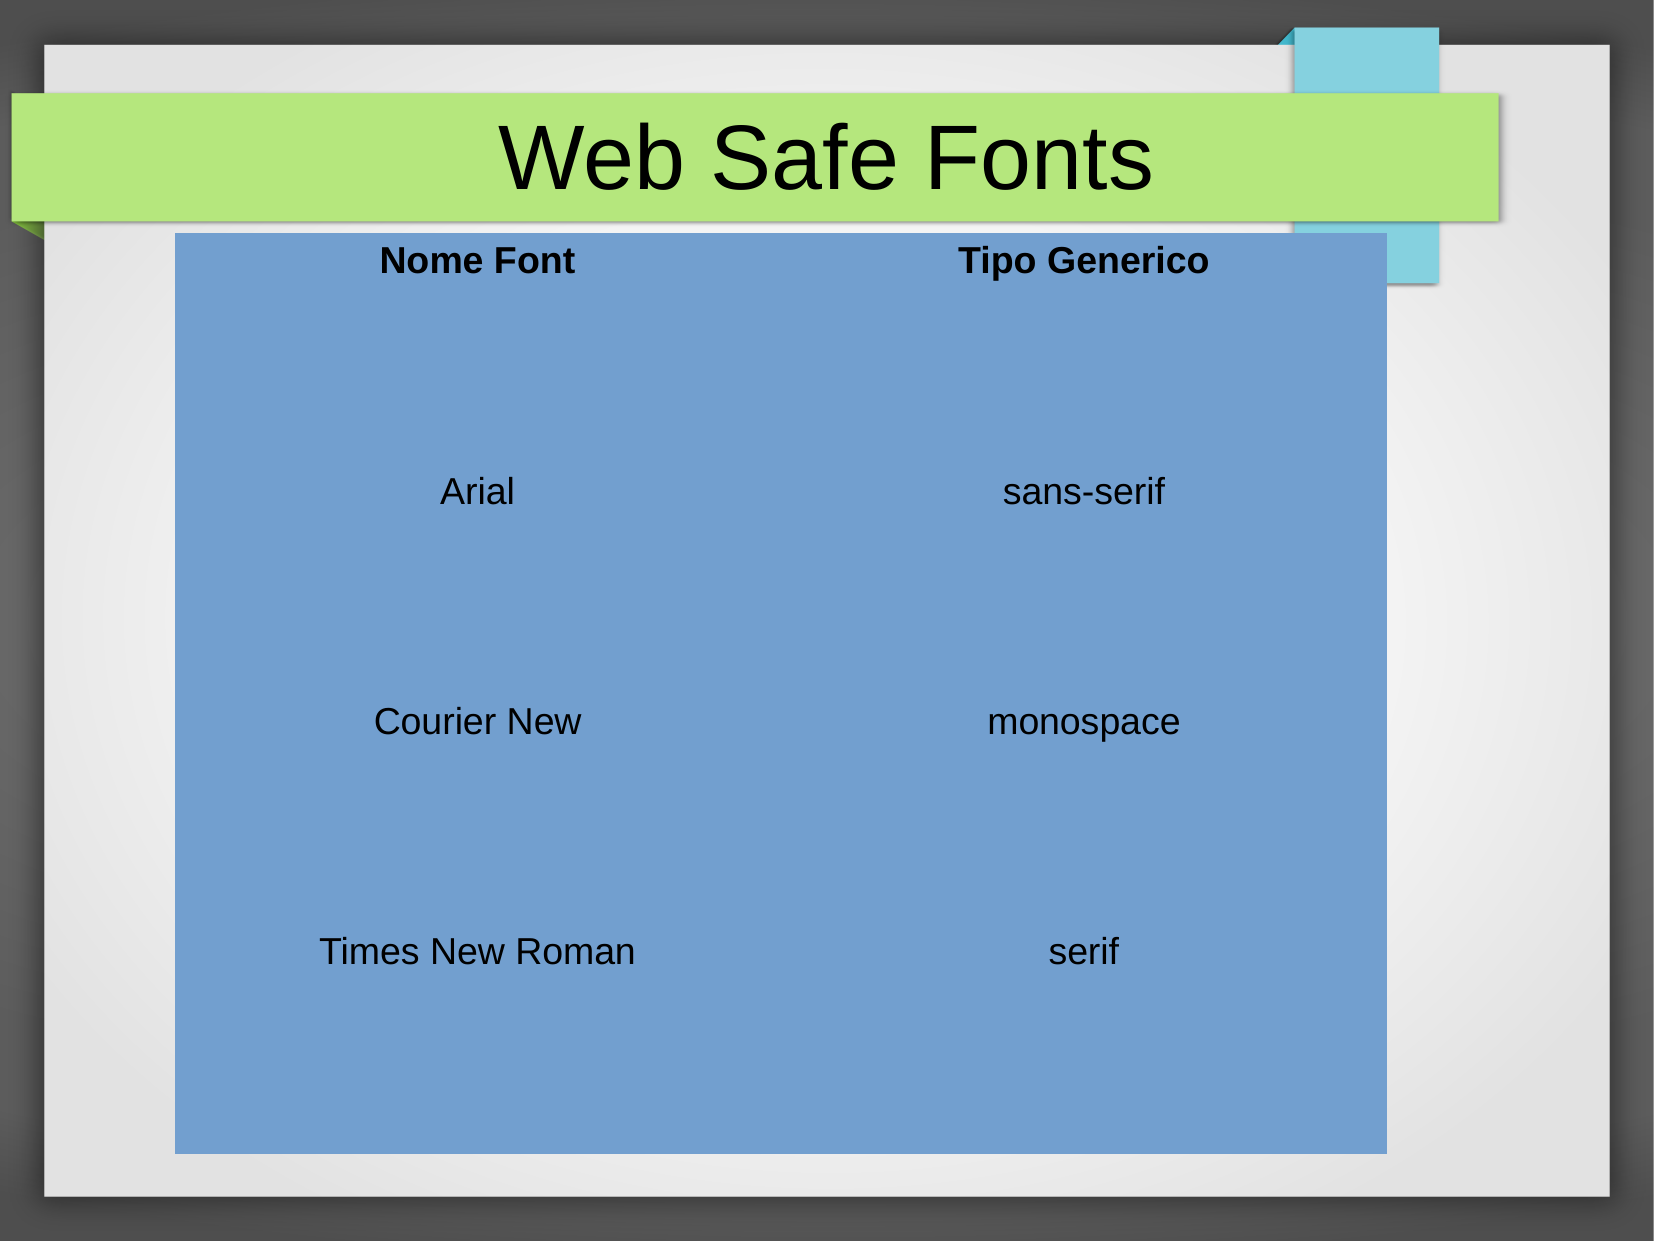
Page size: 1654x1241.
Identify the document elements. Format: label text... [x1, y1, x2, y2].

table_cell Arial [175, 463, 781, 693]
table_cell serif [781, 923, 1387, 1154]
table_cell Courier New [175, 693, 781, 923]
table_cell Times New Roman [175, 923, 781, 1154]
table_header Nome Font [175, 233, 781, 463]
table_cell sans-serif [781, 463, 1387, 693]
table_cell monospace [781, 693, 1387, 923]
picture [0, 0, 1654, 1241]
title Web Safe Fonts [82, 49, 1571, 257]
table_header Tipo Generico [781, 233, 1387, 463]
